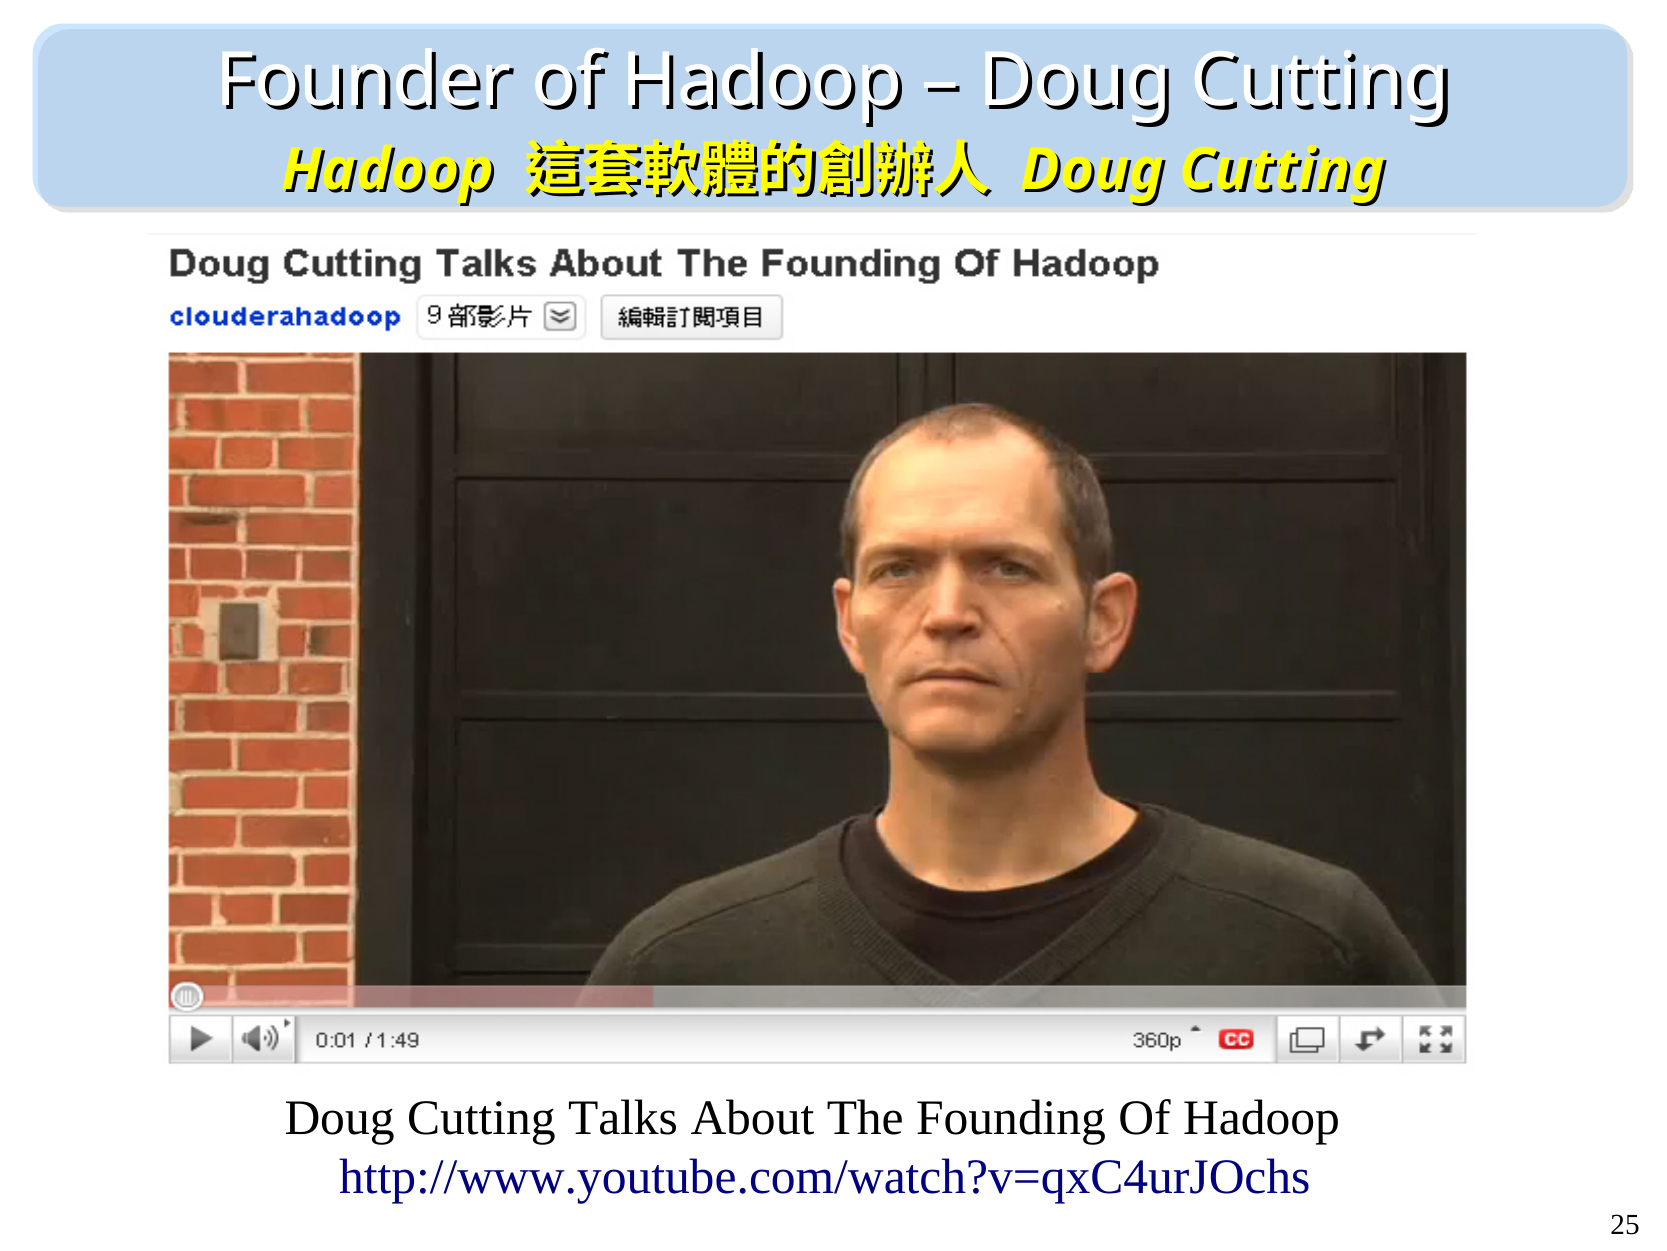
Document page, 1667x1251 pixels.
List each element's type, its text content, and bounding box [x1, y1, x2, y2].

text_box [32, 23, 1628, 207]
title Founder of Hadoop – Doug Cutting Hadoop 這套軟體的創辦人 Doug Cutting [124, 24, 1542, 210]
text_box Doug Cutting Talks About The Founding Of Hadoop http://www.youtube.com/watch?v=qxC4urJOchs [220, 1077, 1430, 1213]
picture [147, 233, 1477, 1075]
